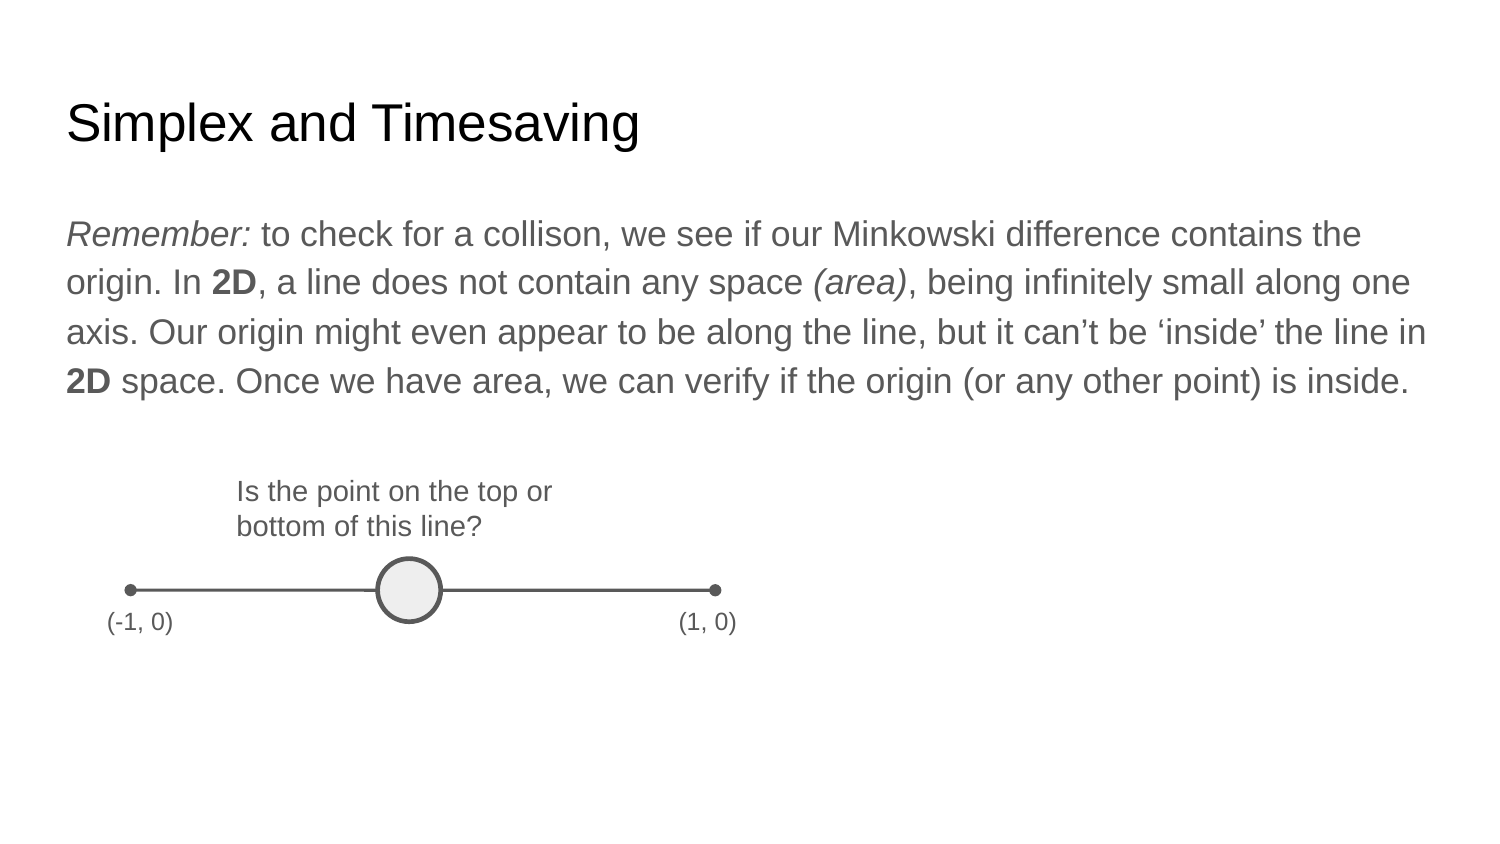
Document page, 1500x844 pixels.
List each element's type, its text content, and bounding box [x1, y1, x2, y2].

text_box [377, 558, 441, 622]
text_box (1, 0) [663, 590, 761, 651]
text_box (-1, 0) [91, 590, 190, 651]
list Remember: to check for a collison, we see if our Minkowski difference contains the origin. In 2D, a line does not contain any space (area), being infinitely small along one axis. Our origin might even appear to be along the line, but it can’t be ‘inside’ the line in 2D space. Once we have area, we can verify if the origin (or any other point) is inside. [51, 189, 1449, 471]
text_box Is the point on the top or bottom of this line? [221, 457, 597, 558]
title Simplex and Timesaving [51, 72, 1449, 167]
